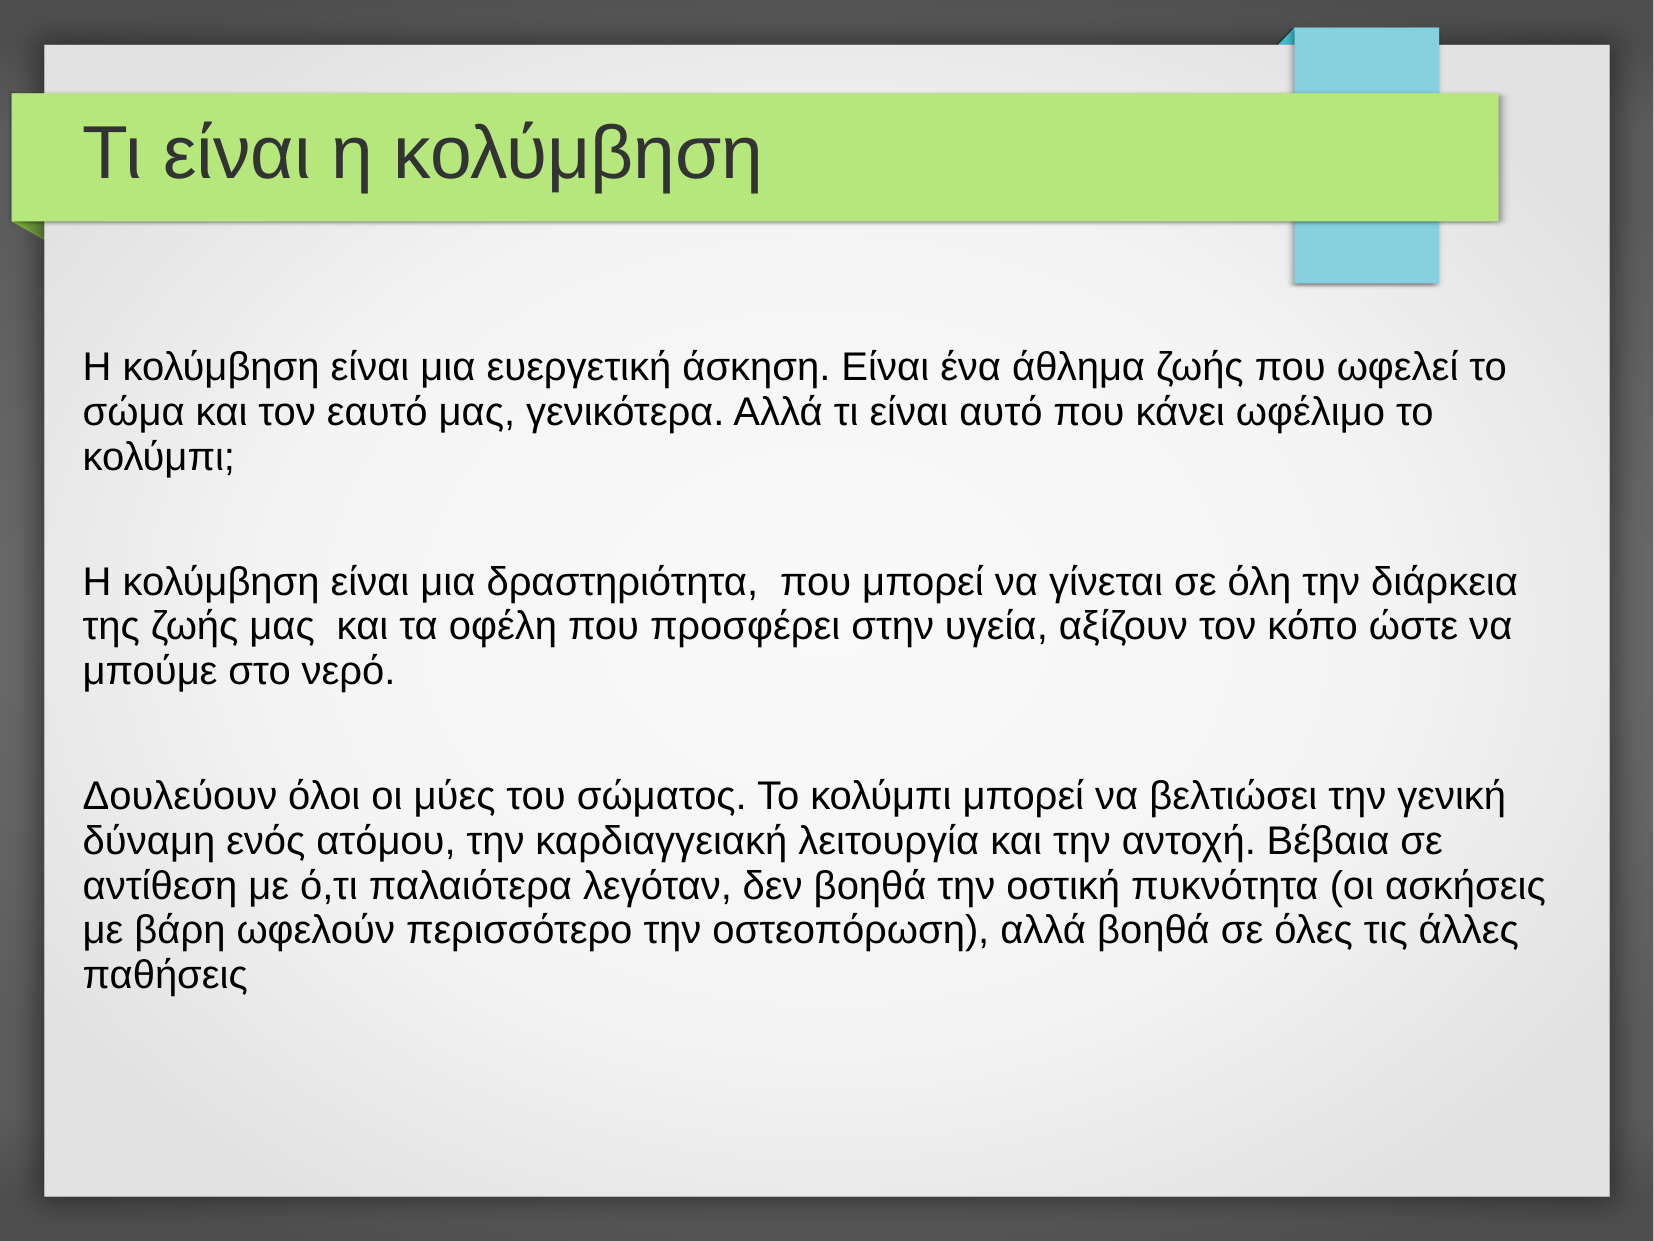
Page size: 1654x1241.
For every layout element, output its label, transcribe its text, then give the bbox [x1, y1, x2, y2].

title Τι είναι η κολύμβηση [82, 49, 1571, 257]
list Η κολύμβηση είναι μια ευεργετική άσκηση. Είναι ένα άθλημα ζωής που ωφελεί το σώμα και τον εαυτό μας, γενικότερα. Αλλά τι είναι αυτό που κάνει ωφέλιμο το κολύμπι; H κολύμβηση είναι μια δραστηριότητα, που μπορεί να γίνεται σε όλη την διάρκεια της ζωής μας και τα οφέλη που προσφέρει στην υγεία, αξίζουν τον κόπο ώστε να μπούμε στο νερό. Δουλεύουν όλοι οι μύες του σώματος. Το κολύμπι μπορεί να βελτιώσει την γενική δύναμη ενός ατόμου, την καρδιαγγειακή λειτουργία και την αντοχή. Βέβαια σε αντίθεση με ό,τι παλαιότερα λεγόταν, δεν βοηθά την οστική πυκνότητα (οι ασκήσεις με βάρη ωφελούν περισσότερο την οστεοπόρωση), αλλά βοηθά σε όλες τις άλλες παθήσεις [82, 290, 1571, 1010]
picture [0, 0, 1654, 1241]
